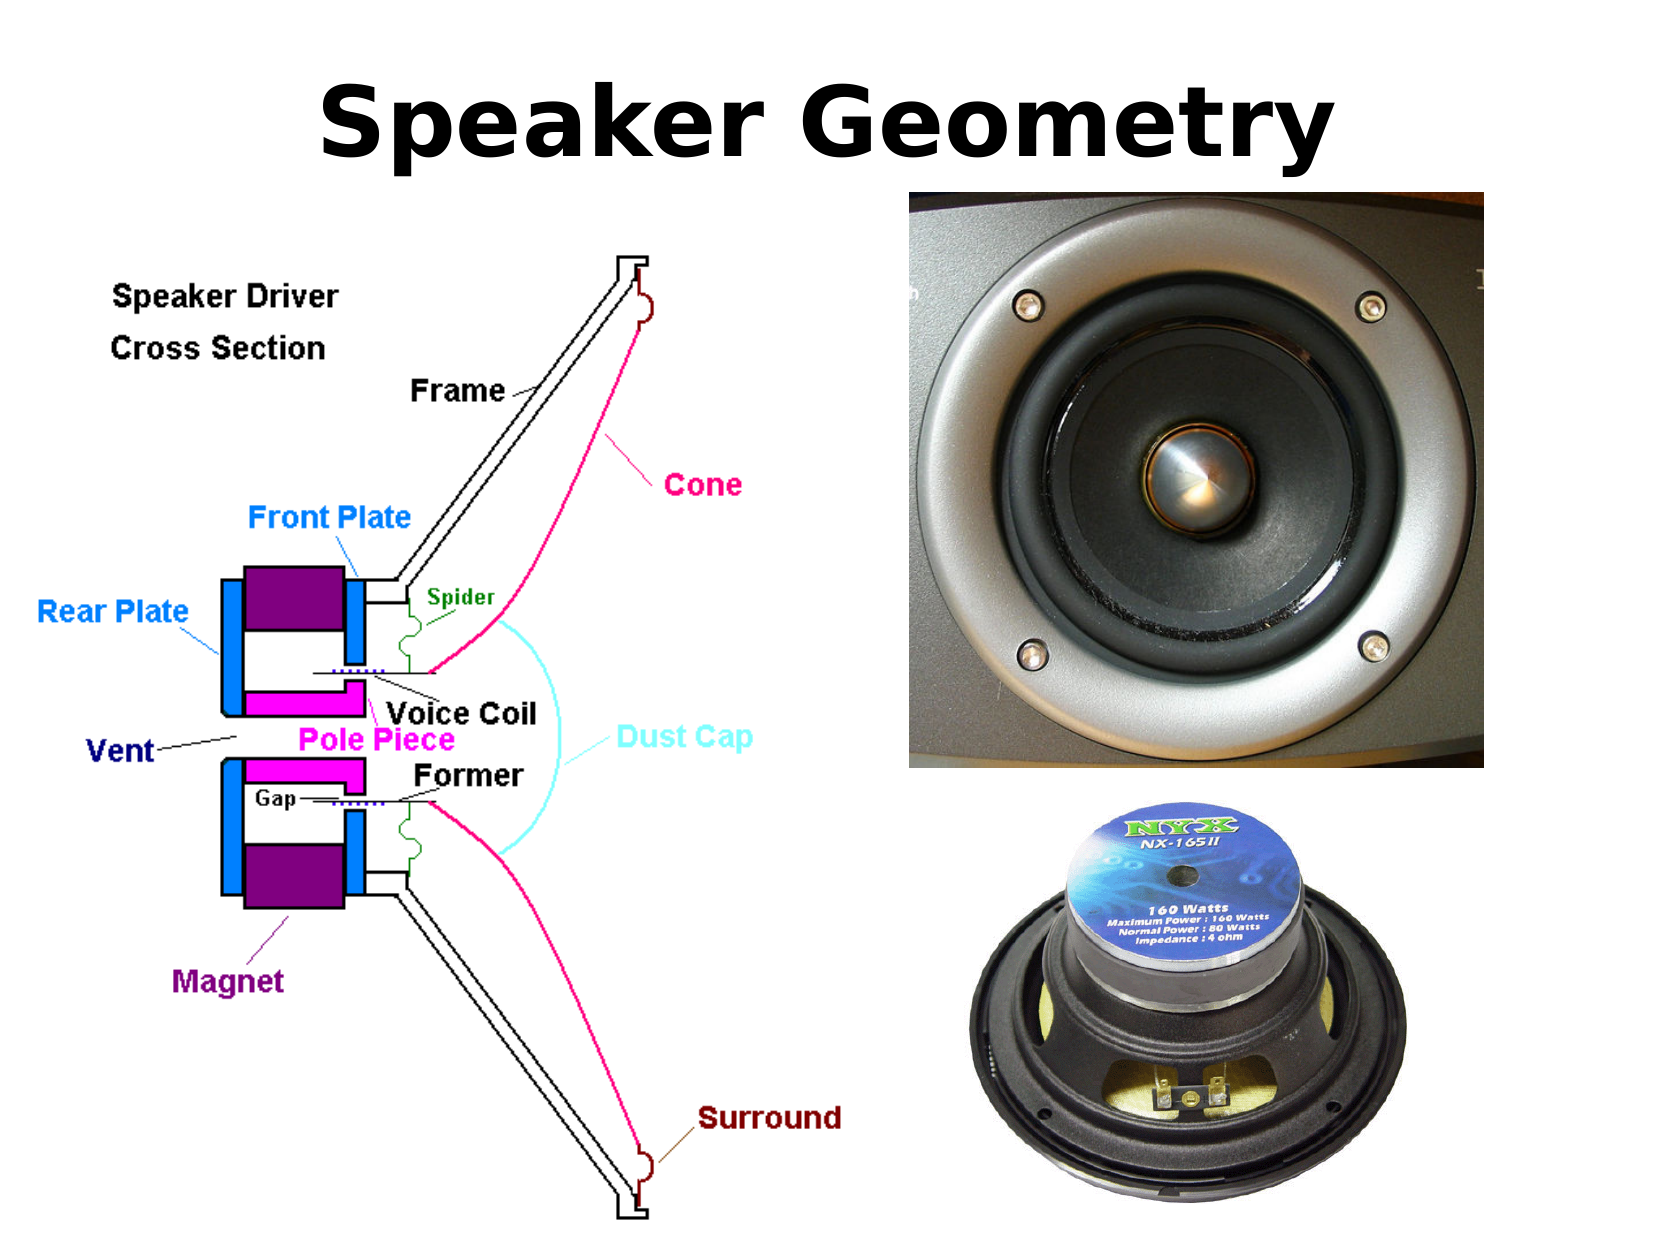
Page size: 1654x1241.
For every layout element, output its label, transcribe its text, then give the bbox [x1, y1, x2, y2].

picture [13, 233, 865, 1241]
title Speaker Geometry [124, 13, 1530, 221]
picture [909, 192, 1484, 768]
picture [964, 799, 1412, 1204]
